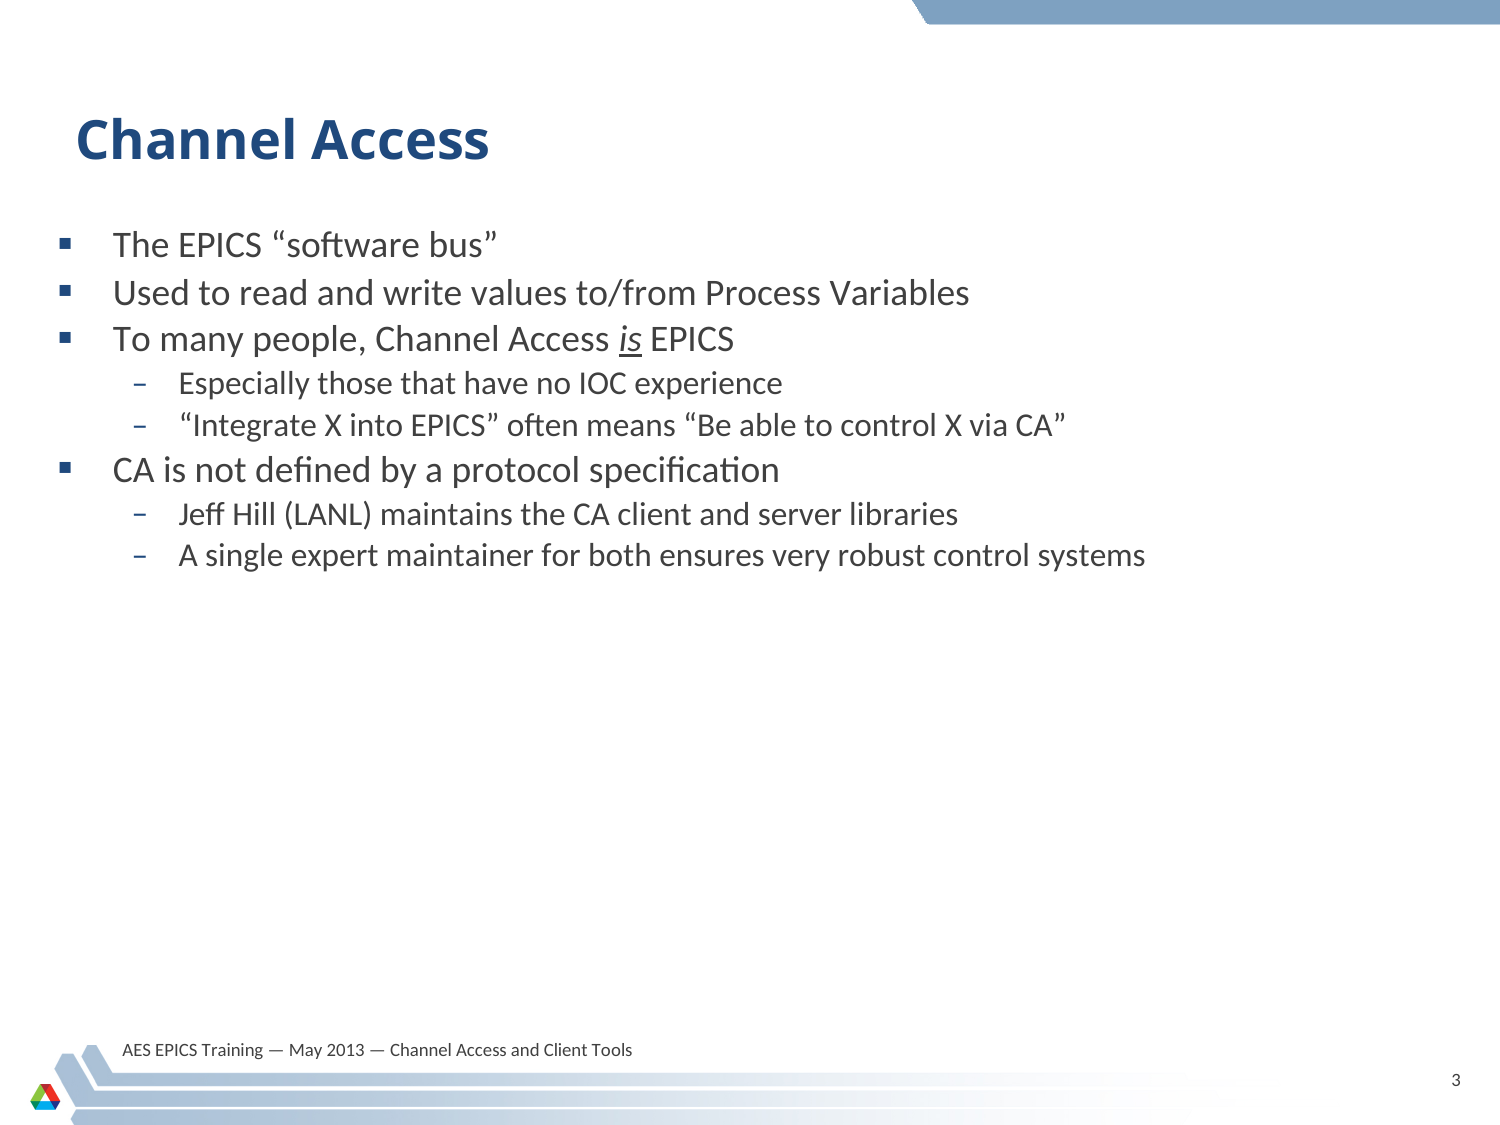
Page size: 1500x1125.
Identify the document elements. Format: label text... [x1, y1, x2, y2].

title Channel Access [75, 45, 1426, 233]
list The EPICS “software bus” Used to read and write values to/from Process Variables To many people, Channel Access is EPICS Especially those that have no IOC experience “Integrate X into EPICS” often means “Be able to control X via CA” CA is not defined by a protocol specification Jeff Hill (LANL) maintains the CA client and server libraries A single expert maintainer for both ensures very robust control systems [56, 229, 1359, 725]
picture [0, 0, 1500, 26]
picture [0, 1037, 1500, 1125]
